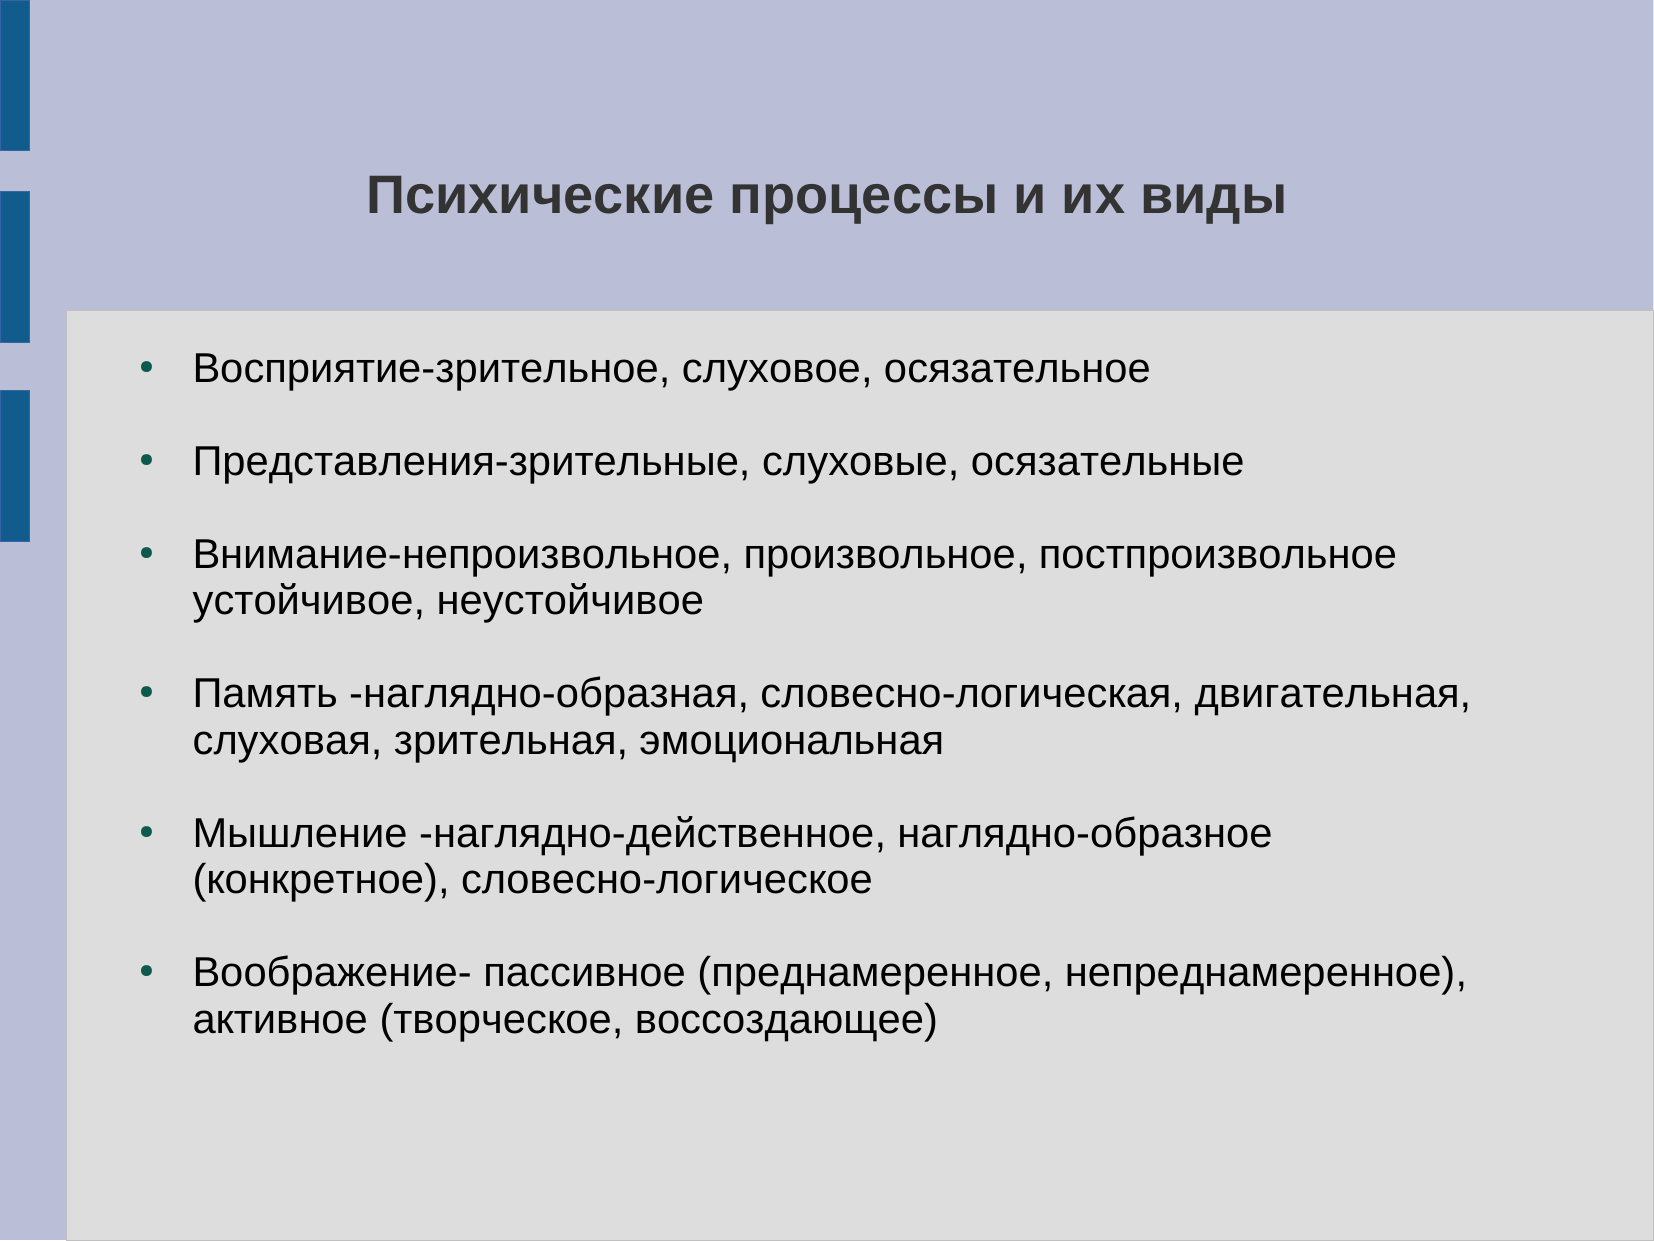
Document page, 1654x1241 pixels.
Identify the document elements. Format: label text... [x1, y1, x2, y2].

list Восприятие-зрительное, слуховое, осязательное Представления-зрительные, слуховые, осязательные Внимание-непроизвольное, произвольное, постпроизвольное устойчивое, неустойчивое Память -наглядно-образная, словесно-логическая, двигательная, слуховая, зрительная, эмоциональная Мышление -наглядно-действенное, наглядно-образное (конкретное), словесно-логическое Воображение- пассивное (преднамеренное, непреднамеренное), активное (творческое, воссоздающее) [121, 344, 1534, 1149]
title Психические процессы и их виды [121, 98, 1534, 291]
